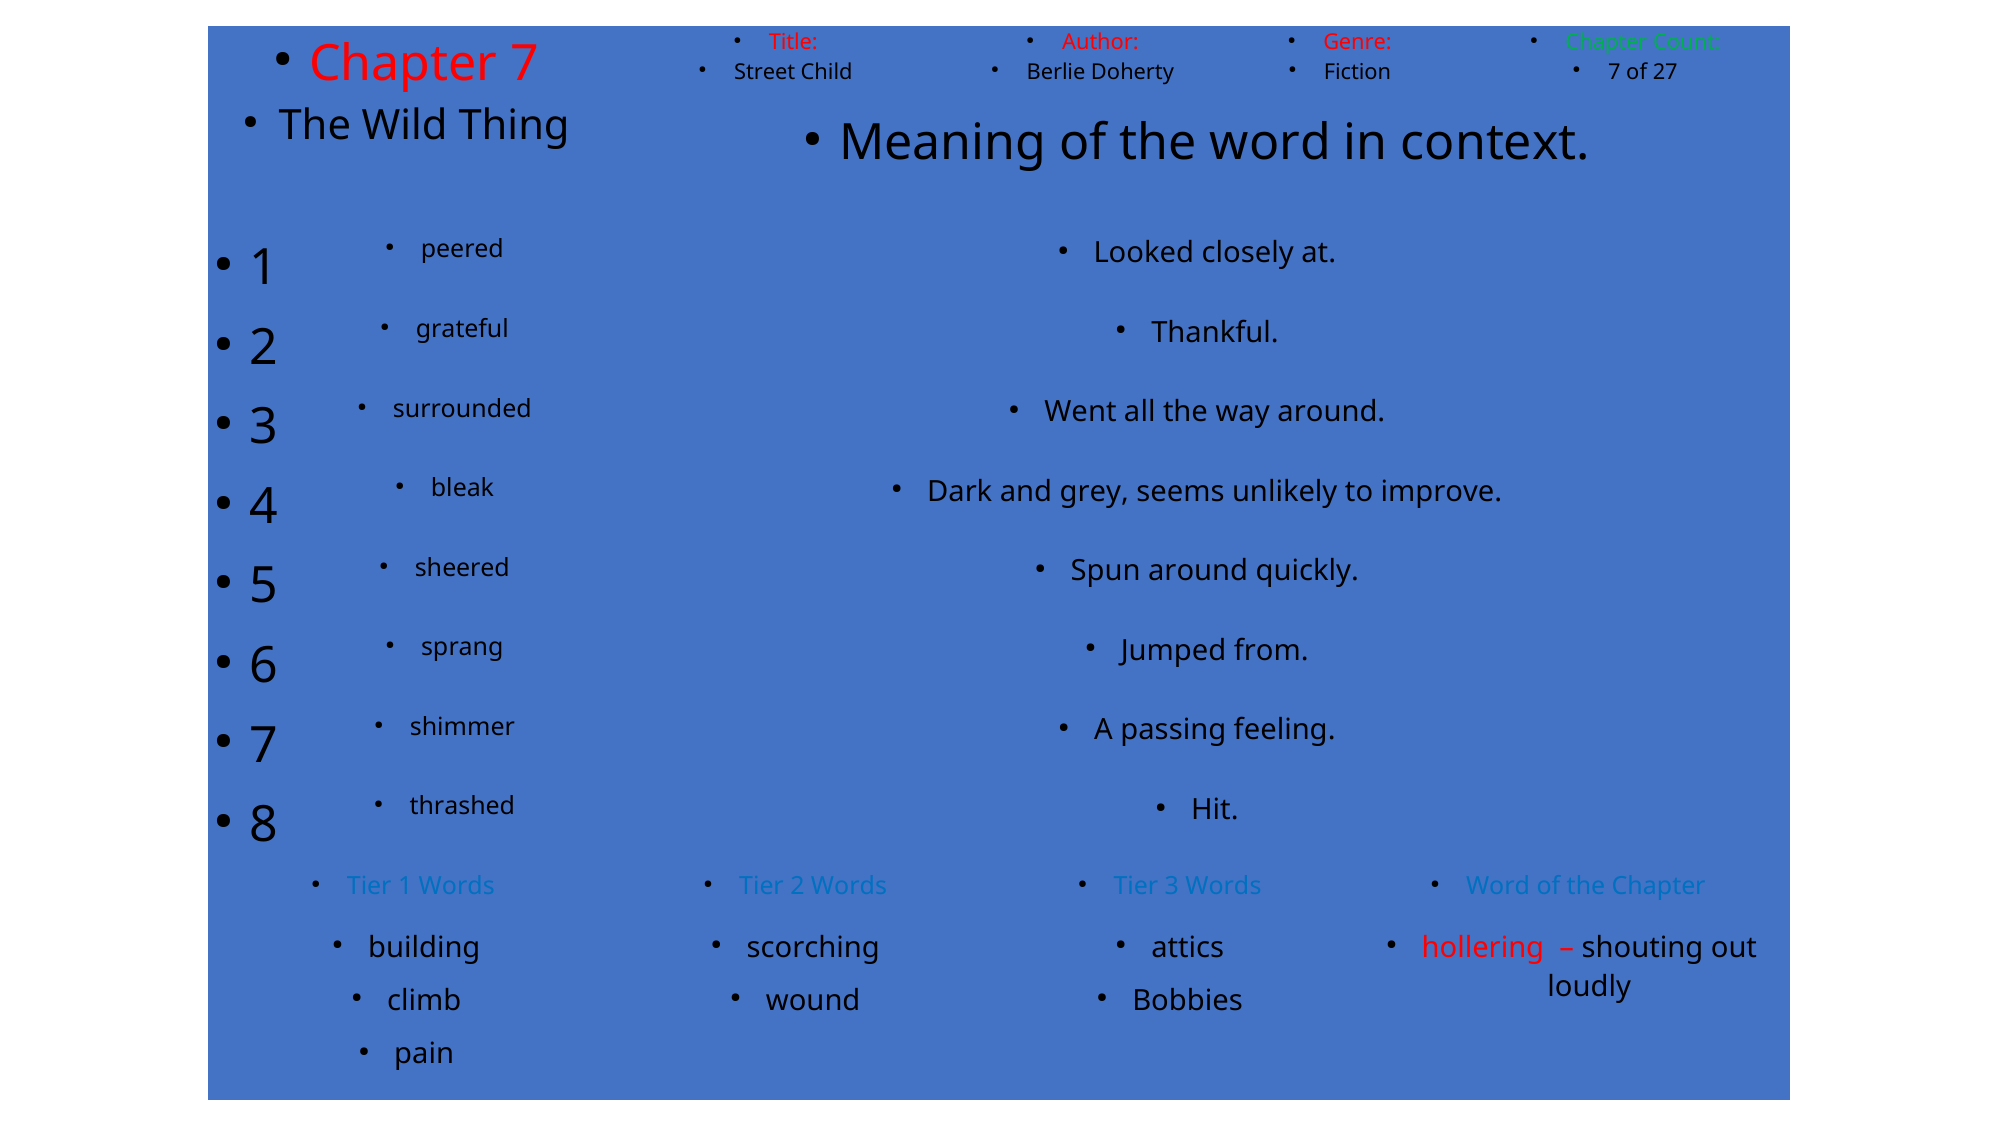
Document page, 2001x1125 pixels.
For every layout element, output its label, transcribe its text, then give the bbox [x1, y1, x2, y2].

table_cell building [208, 926, 605, 979]
table_cell Jumped from. [605, 629, 1790, 709]
table_cell attics [986, 926, 1354, 979]
table_cell [986, 1032, 1354, 1100]
table_cell 7 [208, 709, 285, 788]
table_cell 6 [208, 629, 285, 709]
table_header Title: Street Child [605, 26, 947, 106]
table_cell 5 [208, 549, 285, 629]
table_cell 2 [208, 311, 285, 390]
table_cell Word of the Chapter [1354, 868, 1790, 926]
table_cell Looked closely at. [605, 231, 1790, 311]
table_cell Tier 3 Words [986, 868, 1354, 926]
table_cell 4 [208, 470, 285, 549]
table_header Genre: Fiction [1219, 26, 1461, 106]
table_cell 8 [208, 788, 285, 868]
table_cell climb [208, 979, 605, 1032]
table_cell shimmer [285, 709, 605, 788]
table_cell Went all the way around. [605, 390, 1790, 470]
table_cell Tier 2 Words [605, 868, 986, 926]
table_cell Spun around quickly. [605, 549, 1790, 629]
table_cell scorching [605, 926, 986, 979]
table_cell Bobbies [986, 979, 1354, 1032]
table_cell sheered [285, 549, 605, 629]
table_cell Dark and grey, seems unlikely to improve. [605, 470, 1790, 549]
table_cell pain [208, 1032, 605, 1100]
table_cell hollering – shouting out loudly [1354, 926, 1790, 1100]
table_header Author: Berlie Doherty [947, 26, 1219, 106]
table_cell 3 [208, 390, 285, 470]
table_cell grateful [285, 311, 605, 390]
table_cell A passing feeling. [605, 709, 1790, 788]
table_cell wound [605, 979, 986, 1032]
table_cell Thankful. [605, 311, 1790, 390]
table_cell Tier 1 Words [208, 868, 605, 926]
table_cell surrounded [285, 390, 605, 470]
table_cell bleak [285, 470, 605, 549]
table_cell Meaning of the word in context. [605, 106, 1790, 231]
table_cell thrashed [285, 788, 605, 868]
table_header Chapter 7 The Wild Thing [208, 26, 605, 231]
table_header Chapter Count: 7 of 27 [1461, 26, 1790, 106]
table_cell 1 [208, 231, 285, 311]
table_cell Hit. [605, 788, 1790, 868]
table_cell [605, 1032, 986, 1100]
table_cell peered [285, 231, 605, 311]
table_cell sprang [285, 629, 605, 709]
